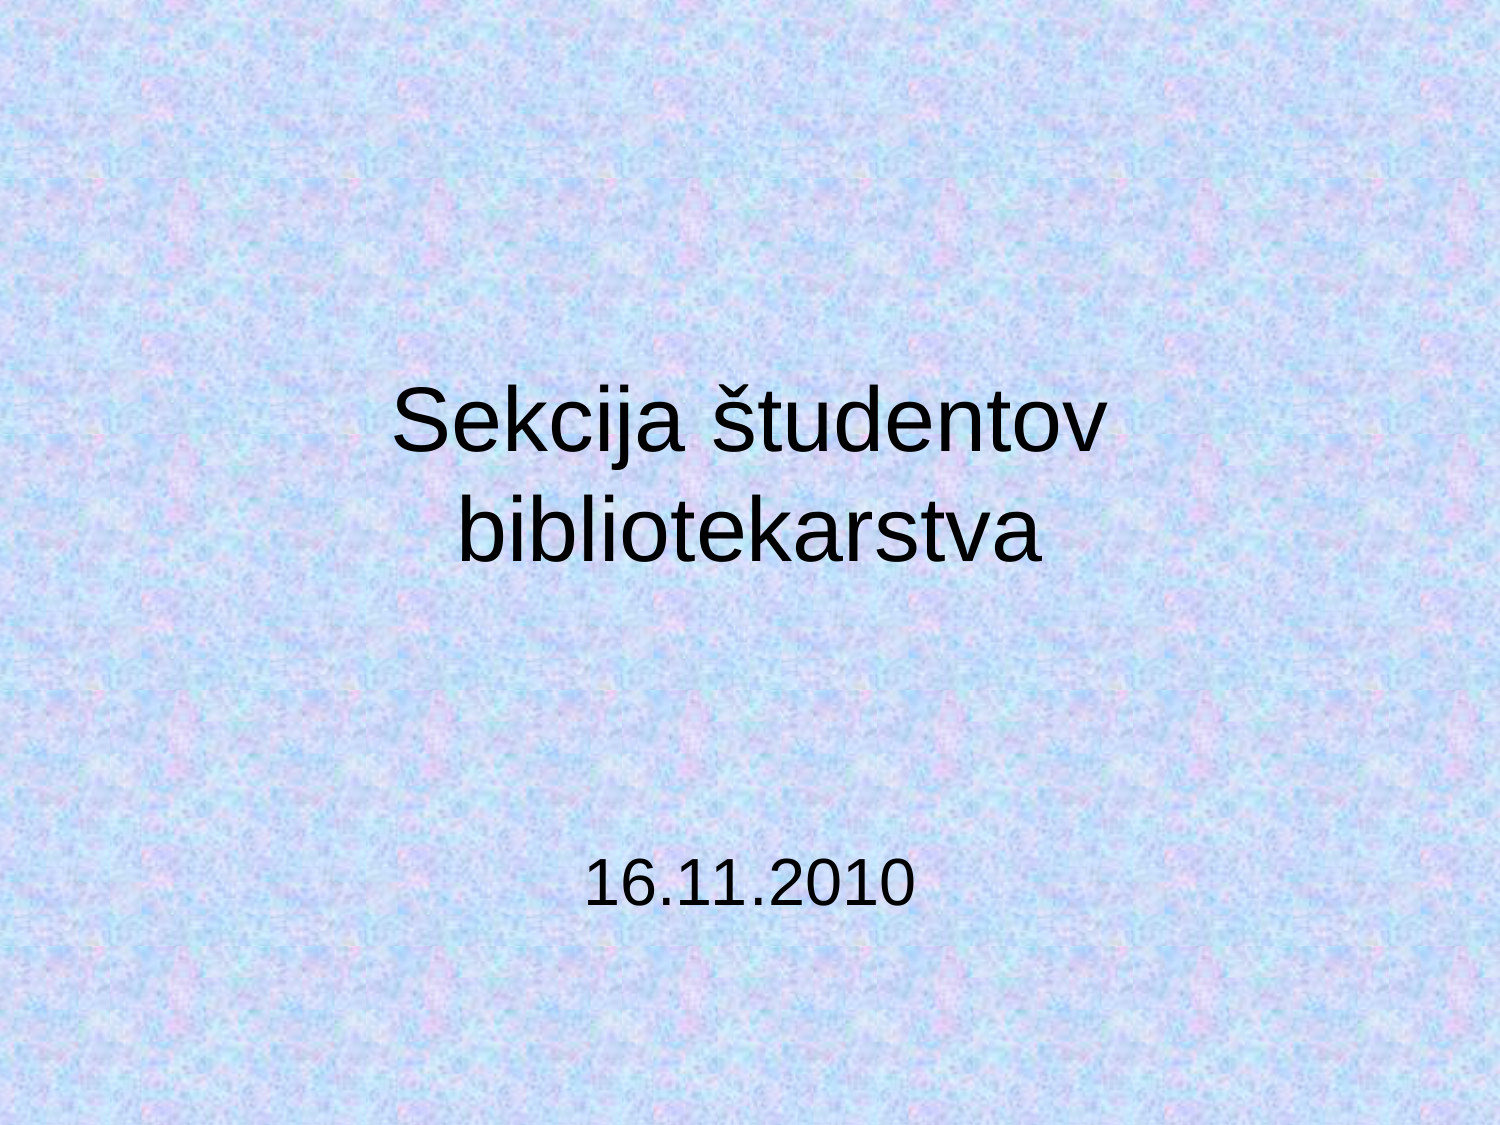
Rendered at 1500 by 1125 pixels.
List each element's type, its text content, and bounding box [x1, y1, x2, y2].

subtitle 16.11.2010 [225, 637, 1276, 927]
title Sekcija študentov bibliotekarstva [112, 349, 1388, 591]
picture [0, 0, 1500, 1125]
